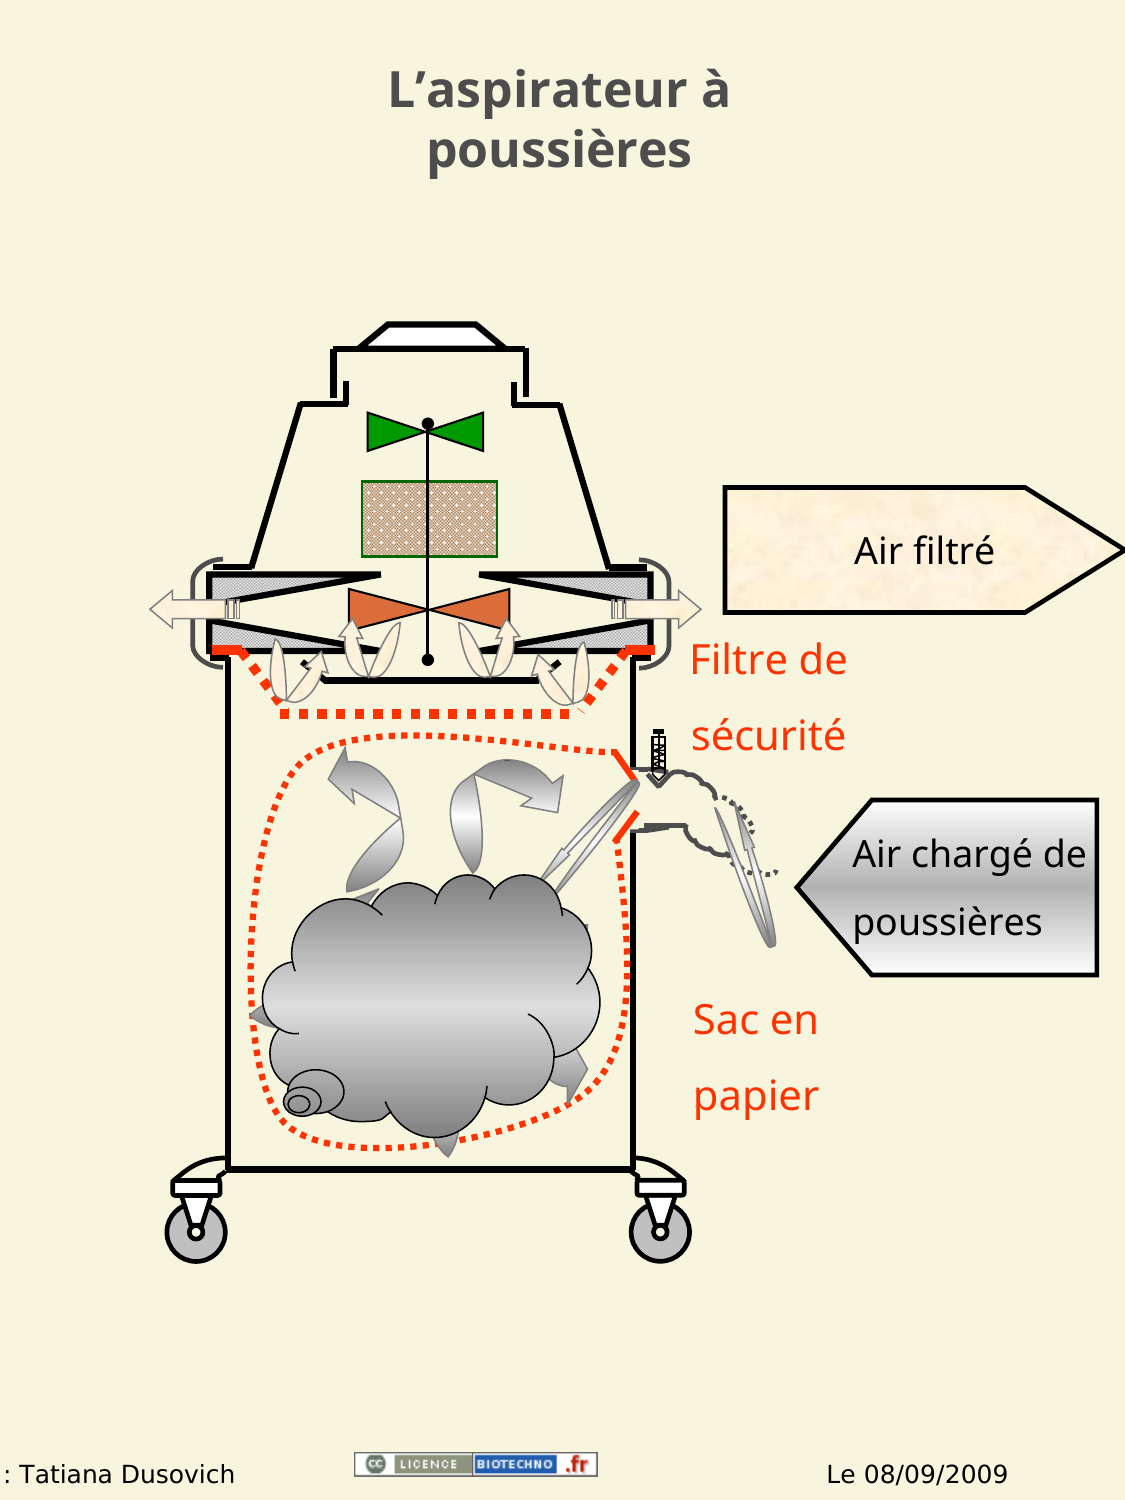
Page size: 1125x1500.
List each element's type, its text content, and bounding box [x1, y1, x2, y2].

text_box [429, 412, 484, 452]
text_box [328, 747, 404, 892]
text_box [149, 574, 381, 628]
text_box [450, 759, 564, 874]
text_box [851, 951, 1097, 976]
text_box Air filtré [724, 487, 1125, 613]
text_box [429, 481, 497, 557]
text_box [629, 816, 639, 830]
text_box [166, 1180, 226, 1262]
picture [354, 1452, 598, 1477]
text_box L’aspirateur à poussières [290, 49, 829, 186]
text_box Patrice HARDOUINAuteur : Tatiana Dusovich Le 08/09/2009 [0, 1446, 1125, 1500]
text_box [479, 574, 701, 628]
text_box [631, 1180, 690, 1262]
text_box Filtre de sécurité [587, 624, 951, 767]
text_box [632, 770, 639, 779]
text_box [367, 412, 426, 452]
text_box [209, 588, 426, 703]
text_box [361, 481, 426, 557]
text_box [249, 775, 640, 1157]
text_box [629, 620, 651, 624]
text_box [714, 801, 776, 948]
text_box [358, 324, 506, 349]
text_box Sac en papier [575, 984, 938, 1127]
text_box [852, 799, 1097, 822]
text_box [429, 588, 589, 706]
text_box [796, 840, 837, 935]
text_box Air chargé de poussières [837, 822, 1125, 951]
